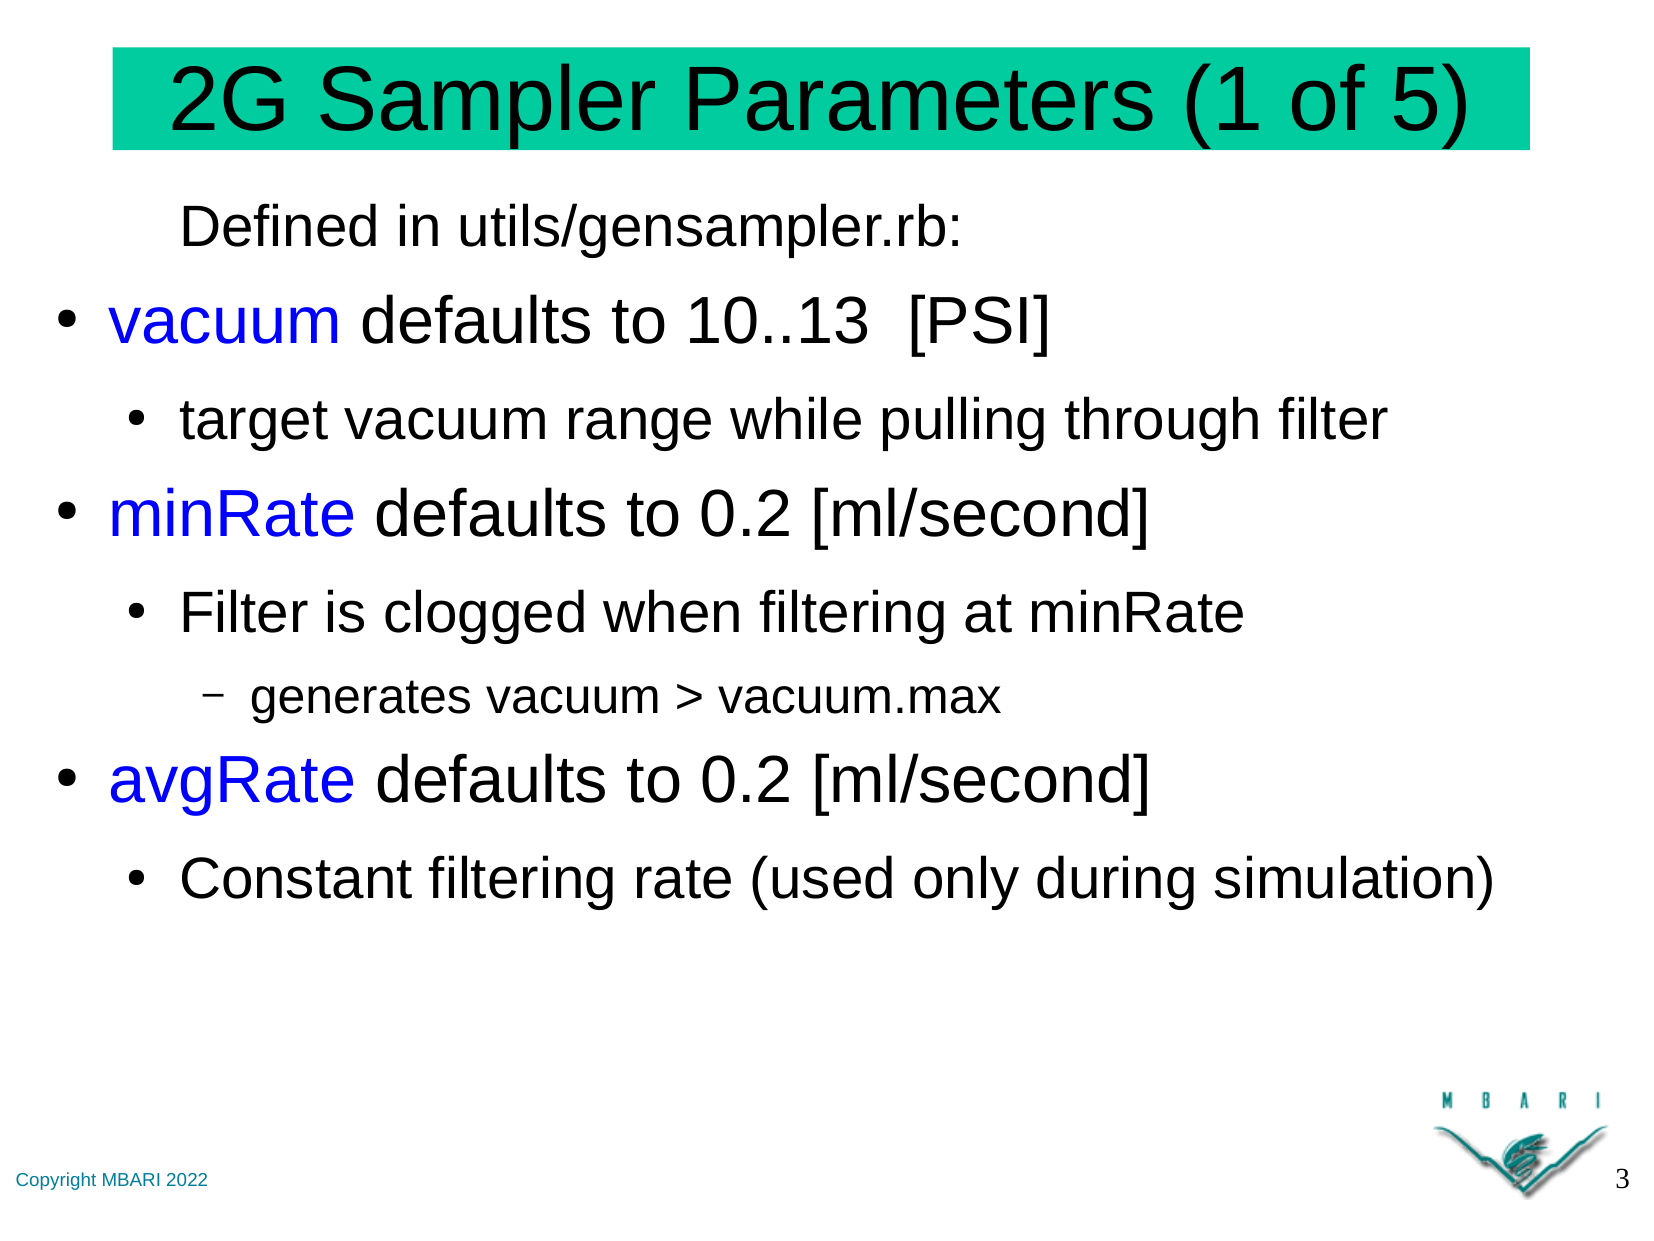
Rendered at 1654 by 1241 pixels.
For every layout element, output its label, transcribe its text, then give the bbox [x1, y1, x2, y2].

title 2G Sampler Parameters (1 of 5) [112, 47, 1530, 151]
list Defined in utils/gensampler.rb: vacuum defaults to 10..13 [PSI] target vacuum range while pulling through filter minRate defaults to 0.2 [ml/second] Filter is clogged when filtering at minRate generates vacuum > vacuum.max avgRate defaults to 0.2 [ml/second] Constant filtering rate (used only during simulation) [37, 194, 1613, 1088]
picture [1426, 1091, 1613, 1200]
